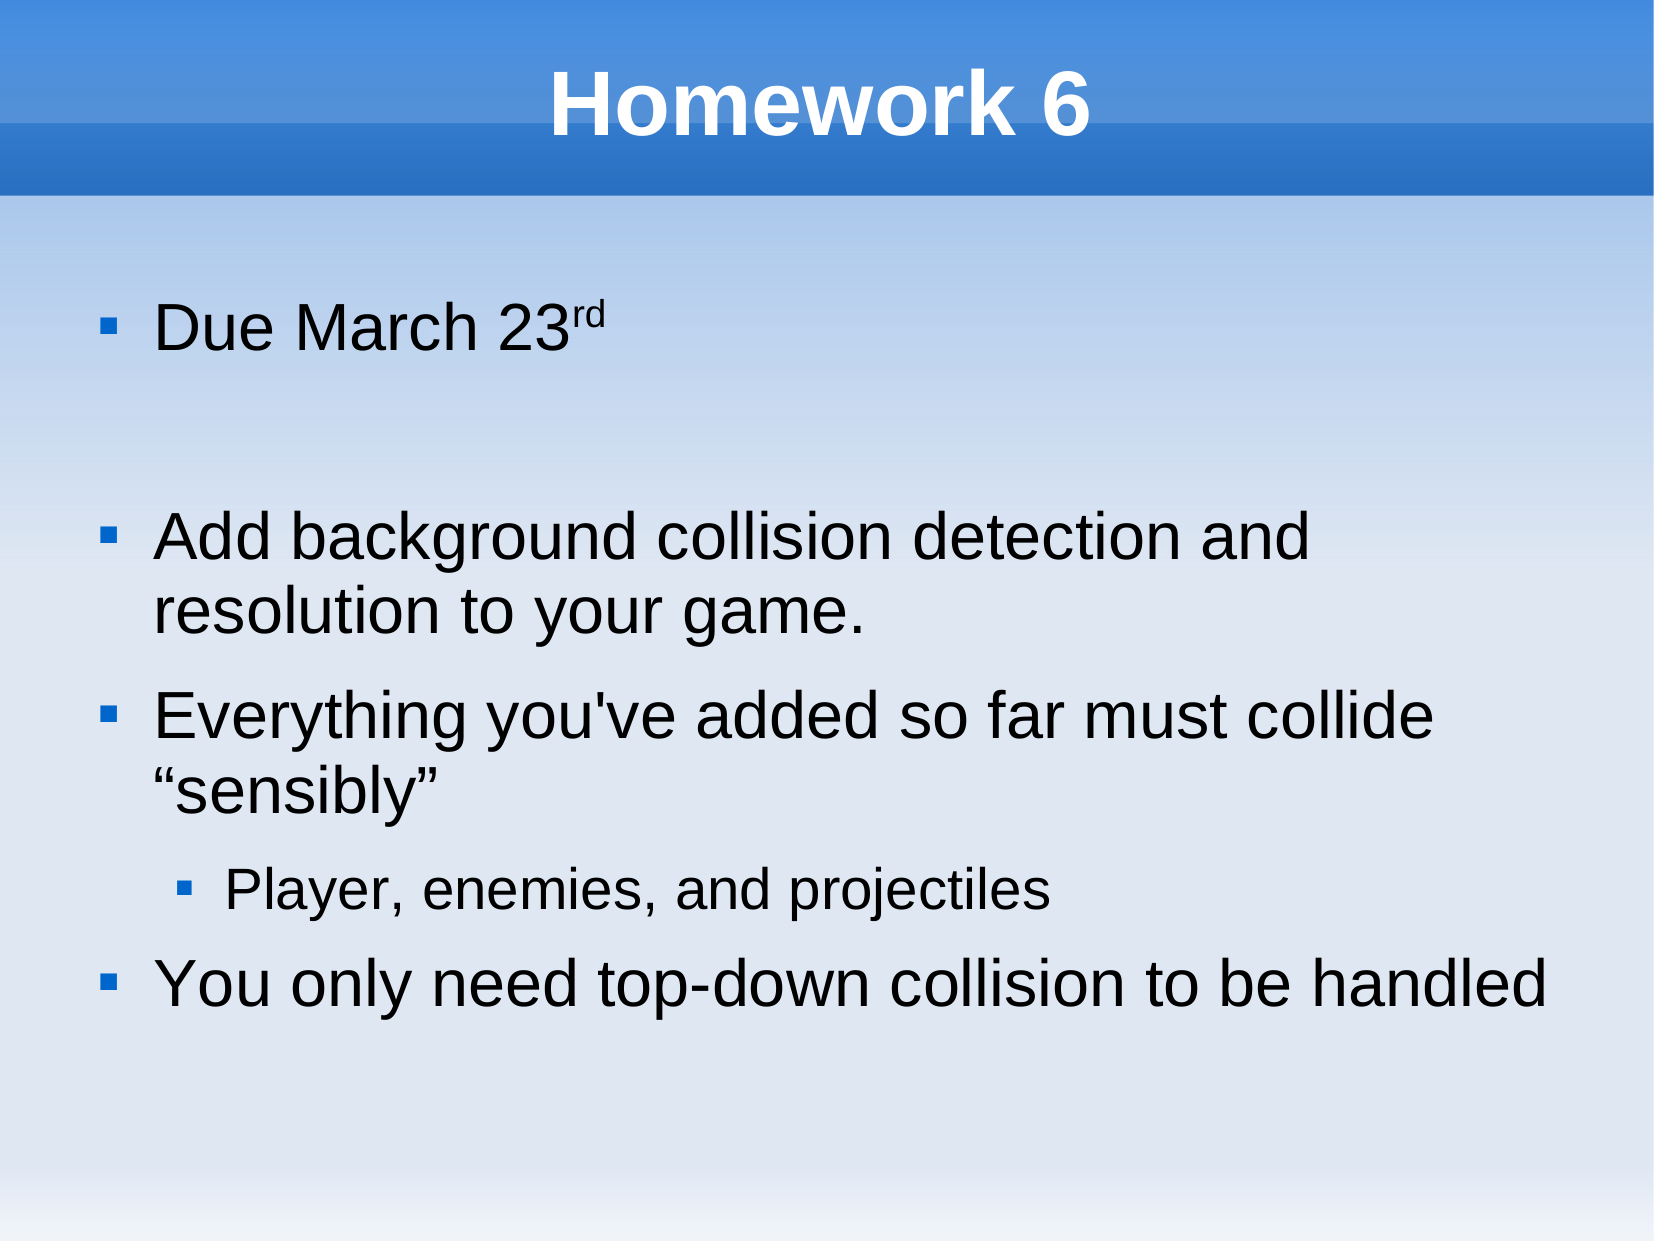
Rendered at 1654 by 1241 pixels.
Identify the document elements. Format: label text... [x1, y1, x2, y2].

picture [0, 0, 1654, 1241]
title Homework 6 [76, 0, 1565, 208]
list Due March 23rd Add background collision detection and resolution to your game. Everything you've added so far must collide “sensibly” Player, enemies, and projectiles You only need top-down collision to be handled [82, 290, 1571, 1109]
